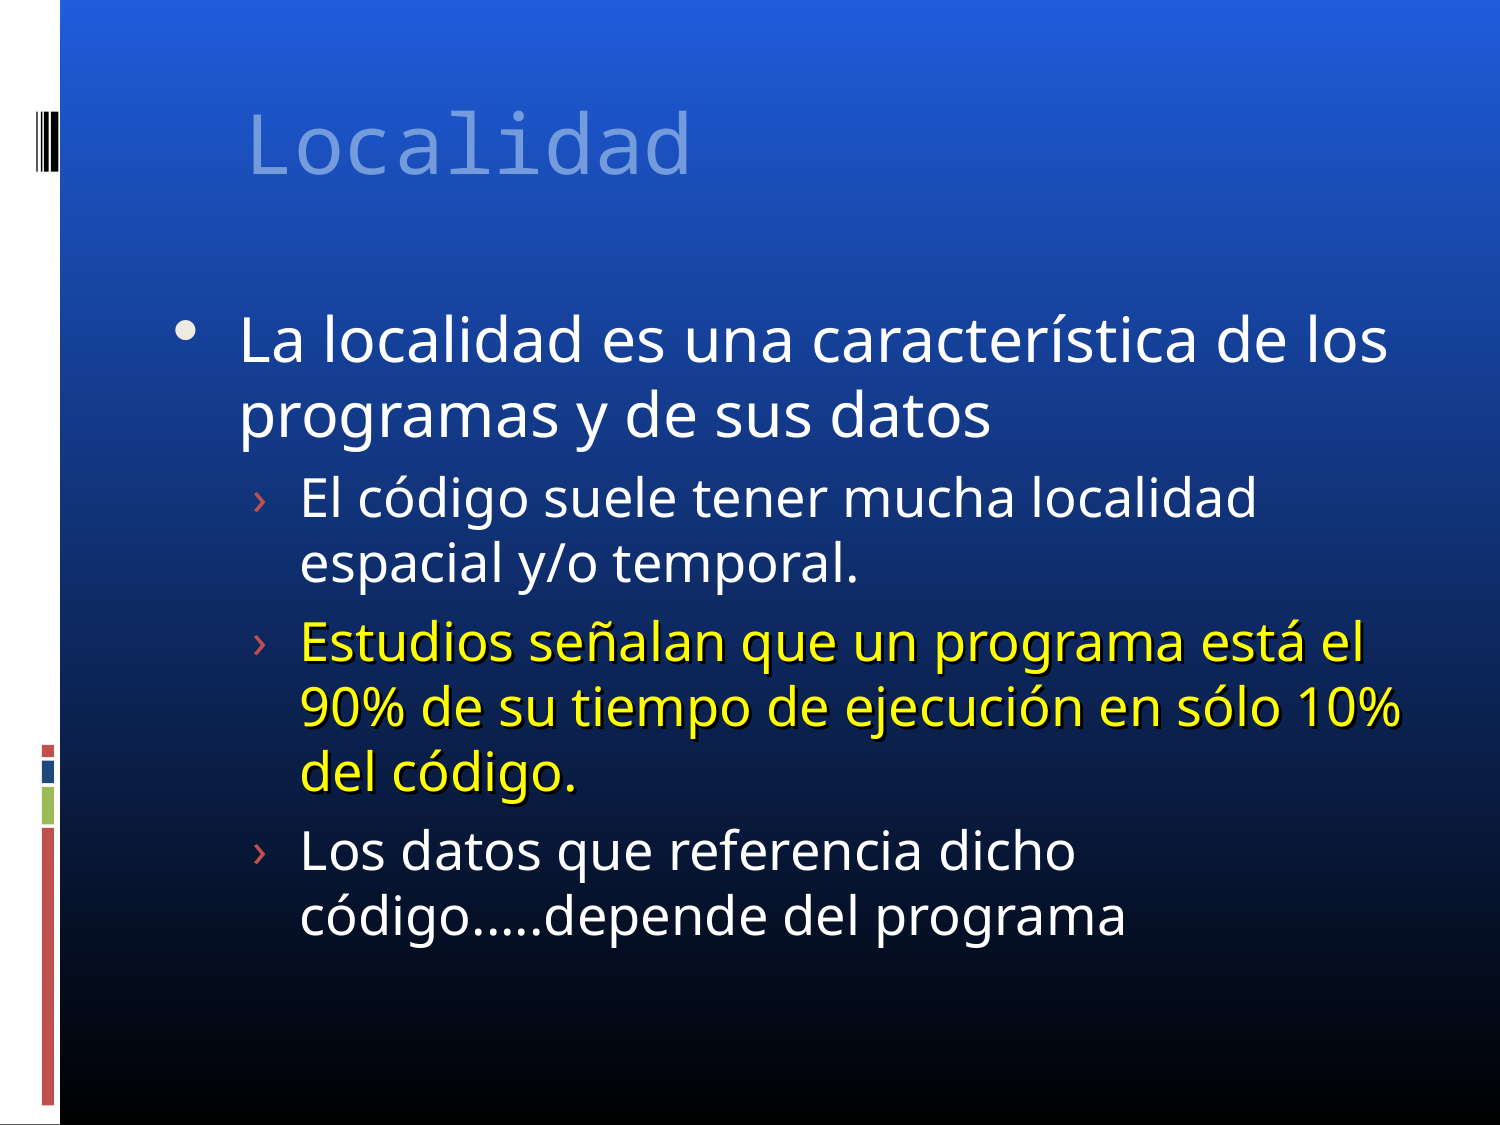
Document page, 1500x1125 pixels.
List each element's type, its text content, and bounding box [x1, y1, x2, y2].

title Localidad [150, 84, 1426, 235]
list La localidad es una característica de los programas y de sus datos El código suele tener mucha localidad espacial y/o temporal. Estudios señalan que un programa está el 90% de su tiempo de ejecución en sólo 10% del código. Los datos que referencia dicho código.....depende del programa [150, 292, 1426, 1043]
